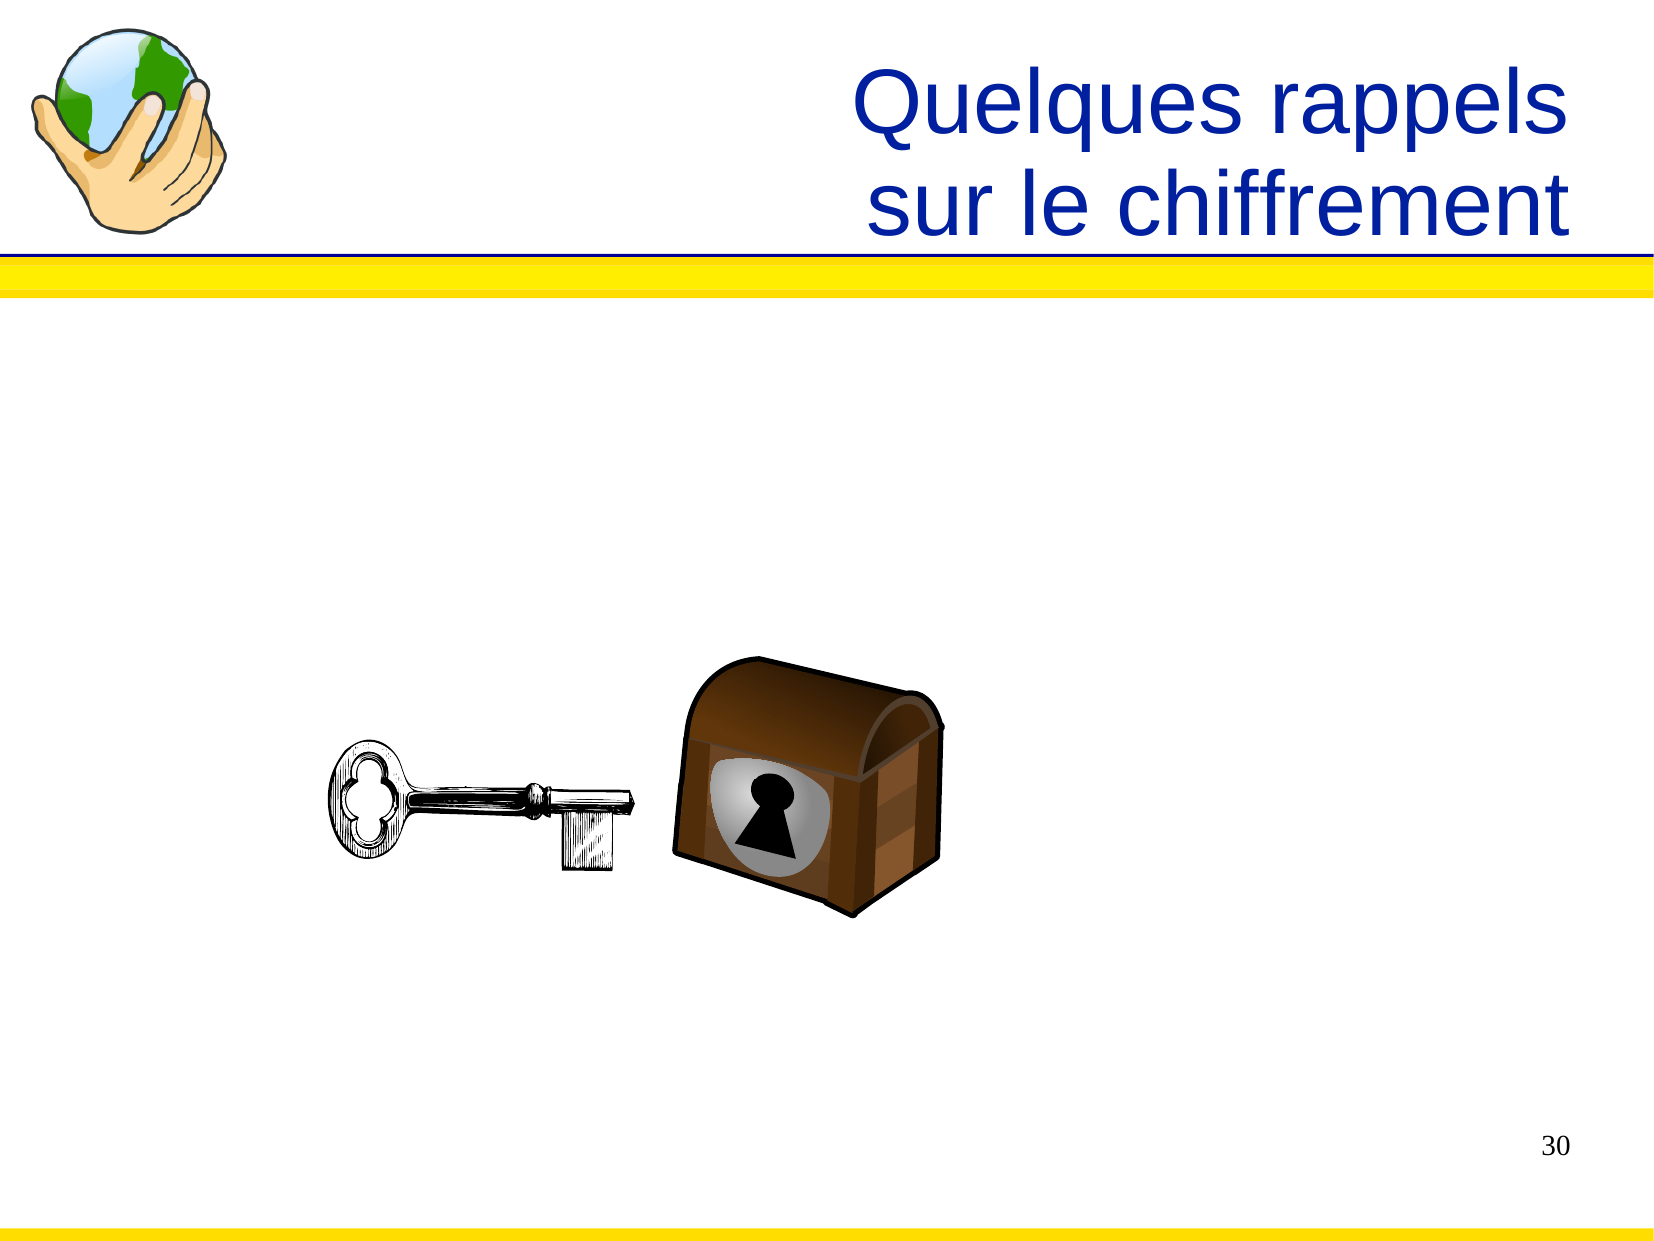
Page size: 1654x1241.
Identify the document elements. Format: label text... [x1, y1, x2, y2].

title Quelques rappels sur le chiffrement [372, 49, 1571, 257]
picture [672, 656, 945, 919]
picture [11, 14, 246, 248]
picture [327, 739, 635, 872]
